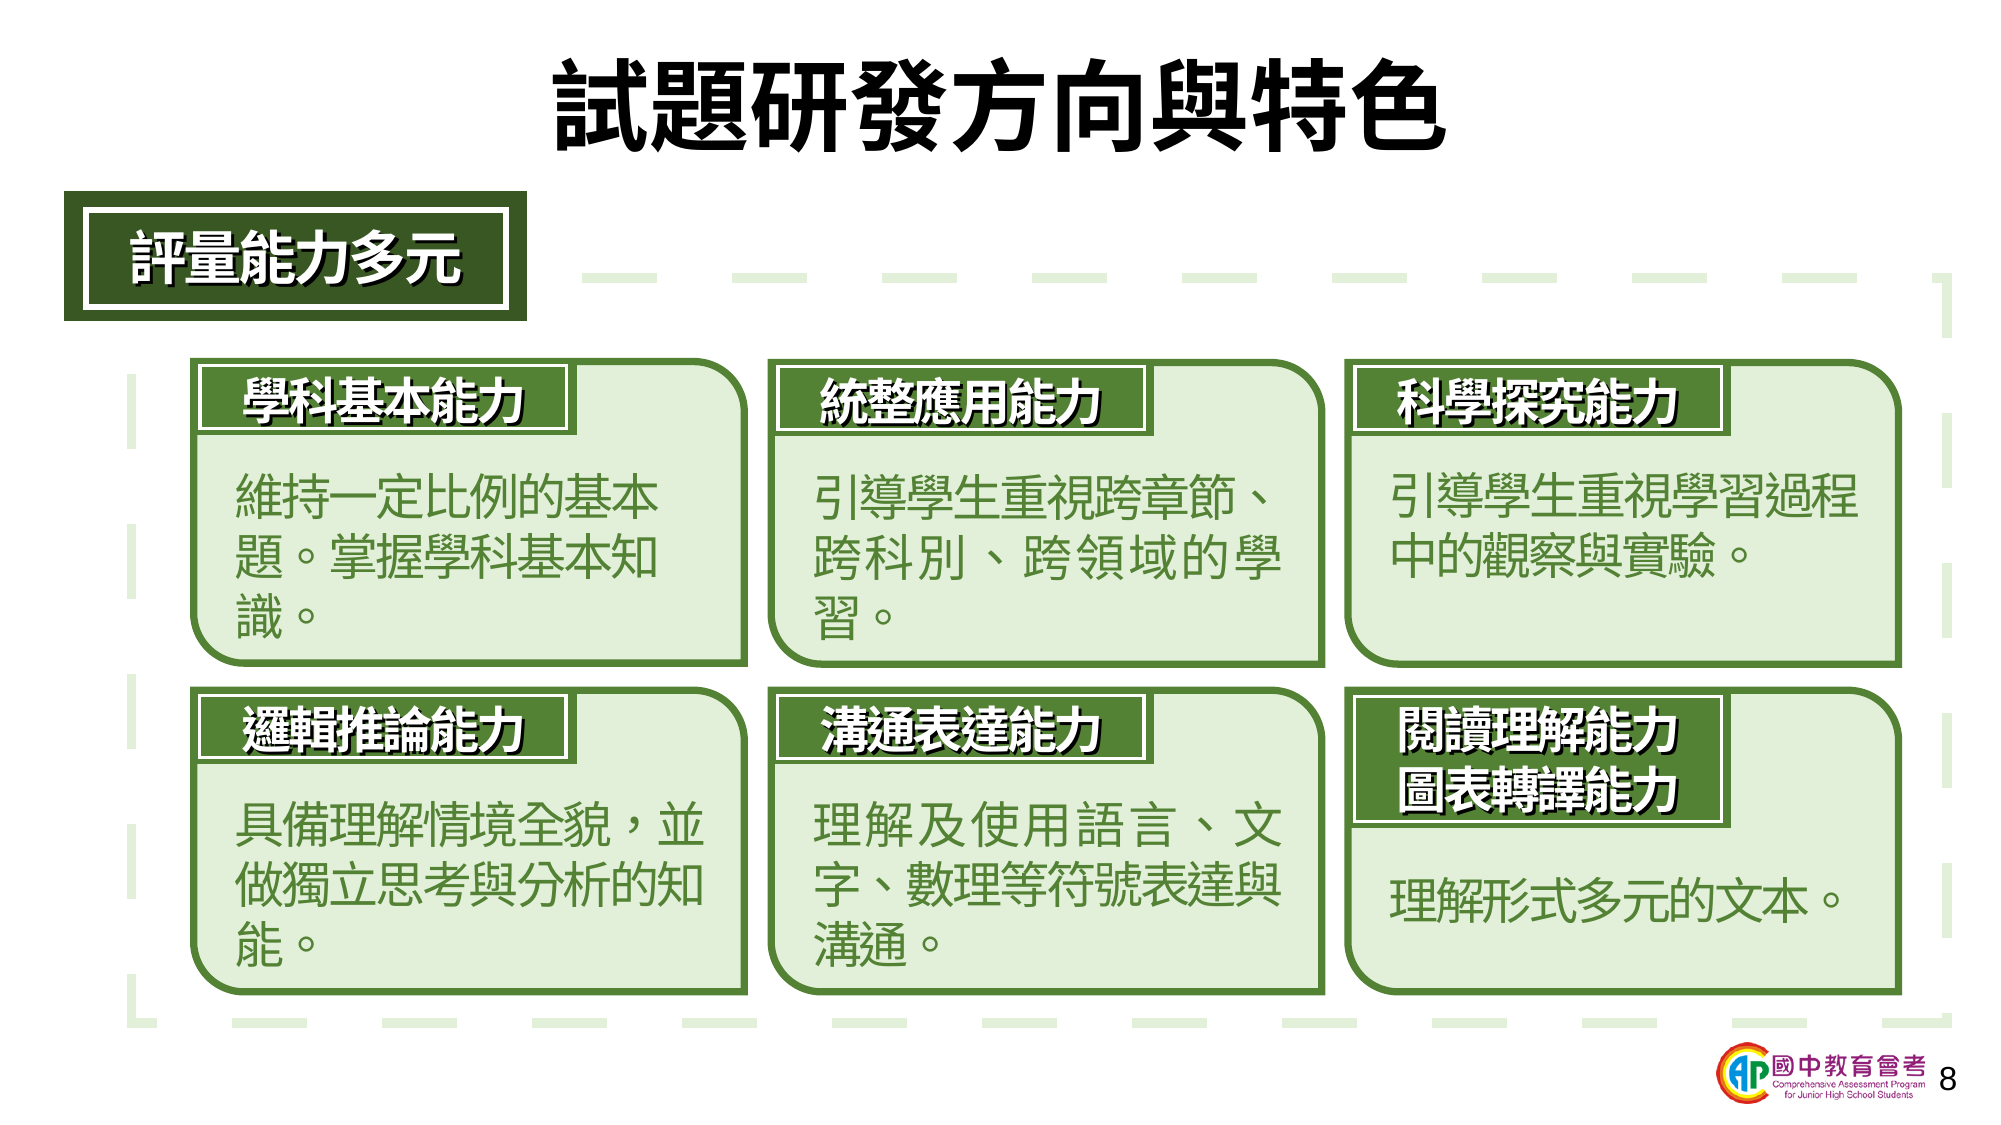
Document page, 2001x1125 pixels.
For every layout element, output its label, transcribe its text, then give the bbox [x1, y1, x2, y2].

text_box 理解形式多元的文本。 [1375, 848, 1873, 951]
text_box 引導學生重視學習過程中的觀察與實驗。 [1375, 457, 1873, 591]
text_box [193, 690, 745, 992]
text_box [1347, 690, 1899, 992]
text_box [1347, 362, 1899, 665]
text_box 溝通表達能力 [771, 691, 1152, 762]
text_box [771, 362, 1322, 665]
text_box 邏輯推論能力 [194, 691, 575, 762]
text_box 維持一定比例的基本題。掌握學科基本知識。 [221, 455, 719, 655]
text_box 引導學生重視跨章節、跨科別、跨領域的學習。 [798, 456, 1297, 656]
text_box 統整應用能力 [771, 363, 1152, 434]
text_box [193, 361, 745, 664]
text_box 評量能力多元 [89, 213, 503, 304]
text_box 科學探究能力 [1348, 363, 1729, 434]
text_box 閱讀理解能力 圖表轉譯能力 [1348, 691, 1729, 826]
text_box [1923, 1047, 2000, 1108]
text_box 評量能力多元 [65, 192, 526, 320]
text_box 理解及使用語言、文字、數理等符號表達與溝通。 [798, 784, 1297, 984]
text_box 學科基本能力 [194, 362, 575, 433]
text_box 具備理解情境全貌，並做獨立思考與分析的知能。 [221, 784, 719, 984]
title 試題研發方向與特色 [137, 2, 1863, 220]
text_box [771, 690, 1322, 992]
